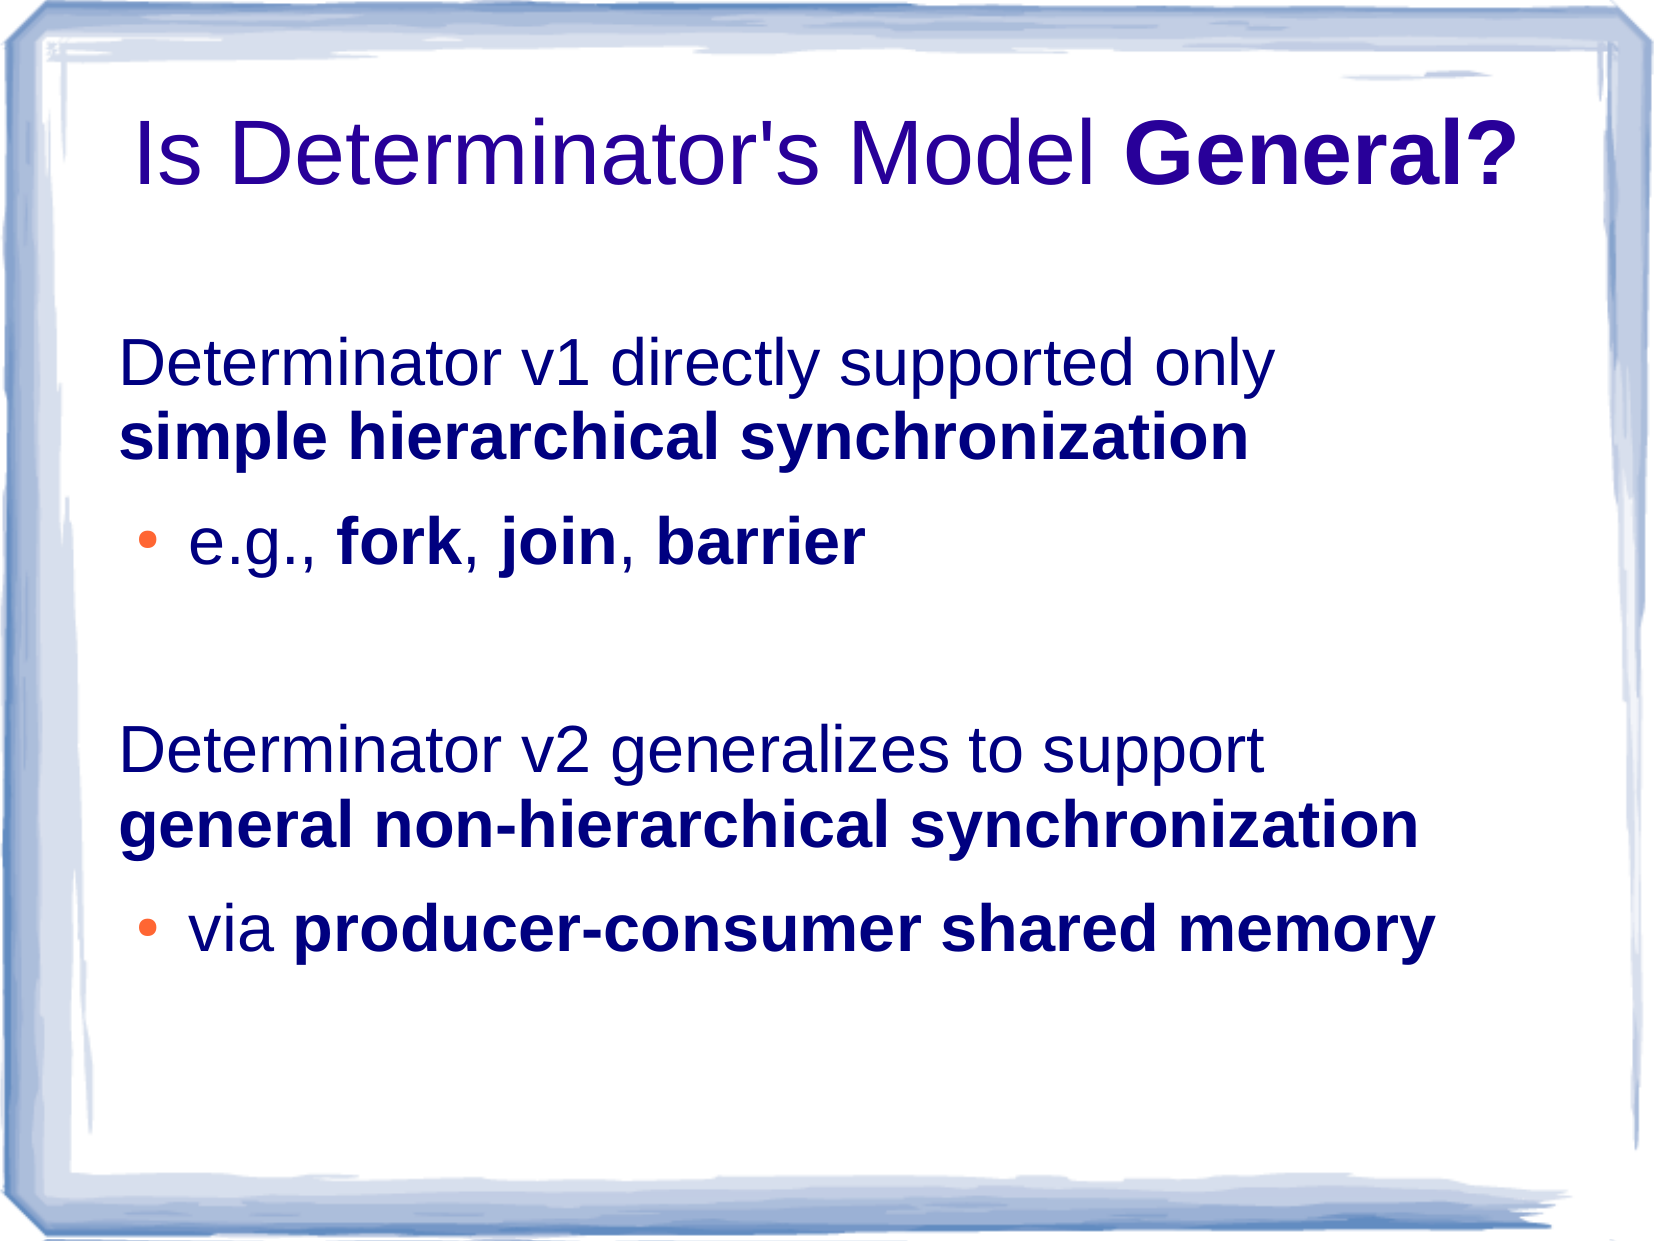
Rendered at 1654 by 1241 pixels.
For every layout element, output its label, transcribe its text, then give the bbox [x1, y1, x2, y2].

title Is Determinator's Model General? [82, 49, 1571, 257]
list Determinator v1 directly supported only simple hierarchical synchronization e.g., fork, join, barrier Determinator v2 generalizes to support general non-hierarchical synchronization via producer-consumer shared memory [118, 324, 1571, 1004]
picture [0, 0, 1654, 1241]
